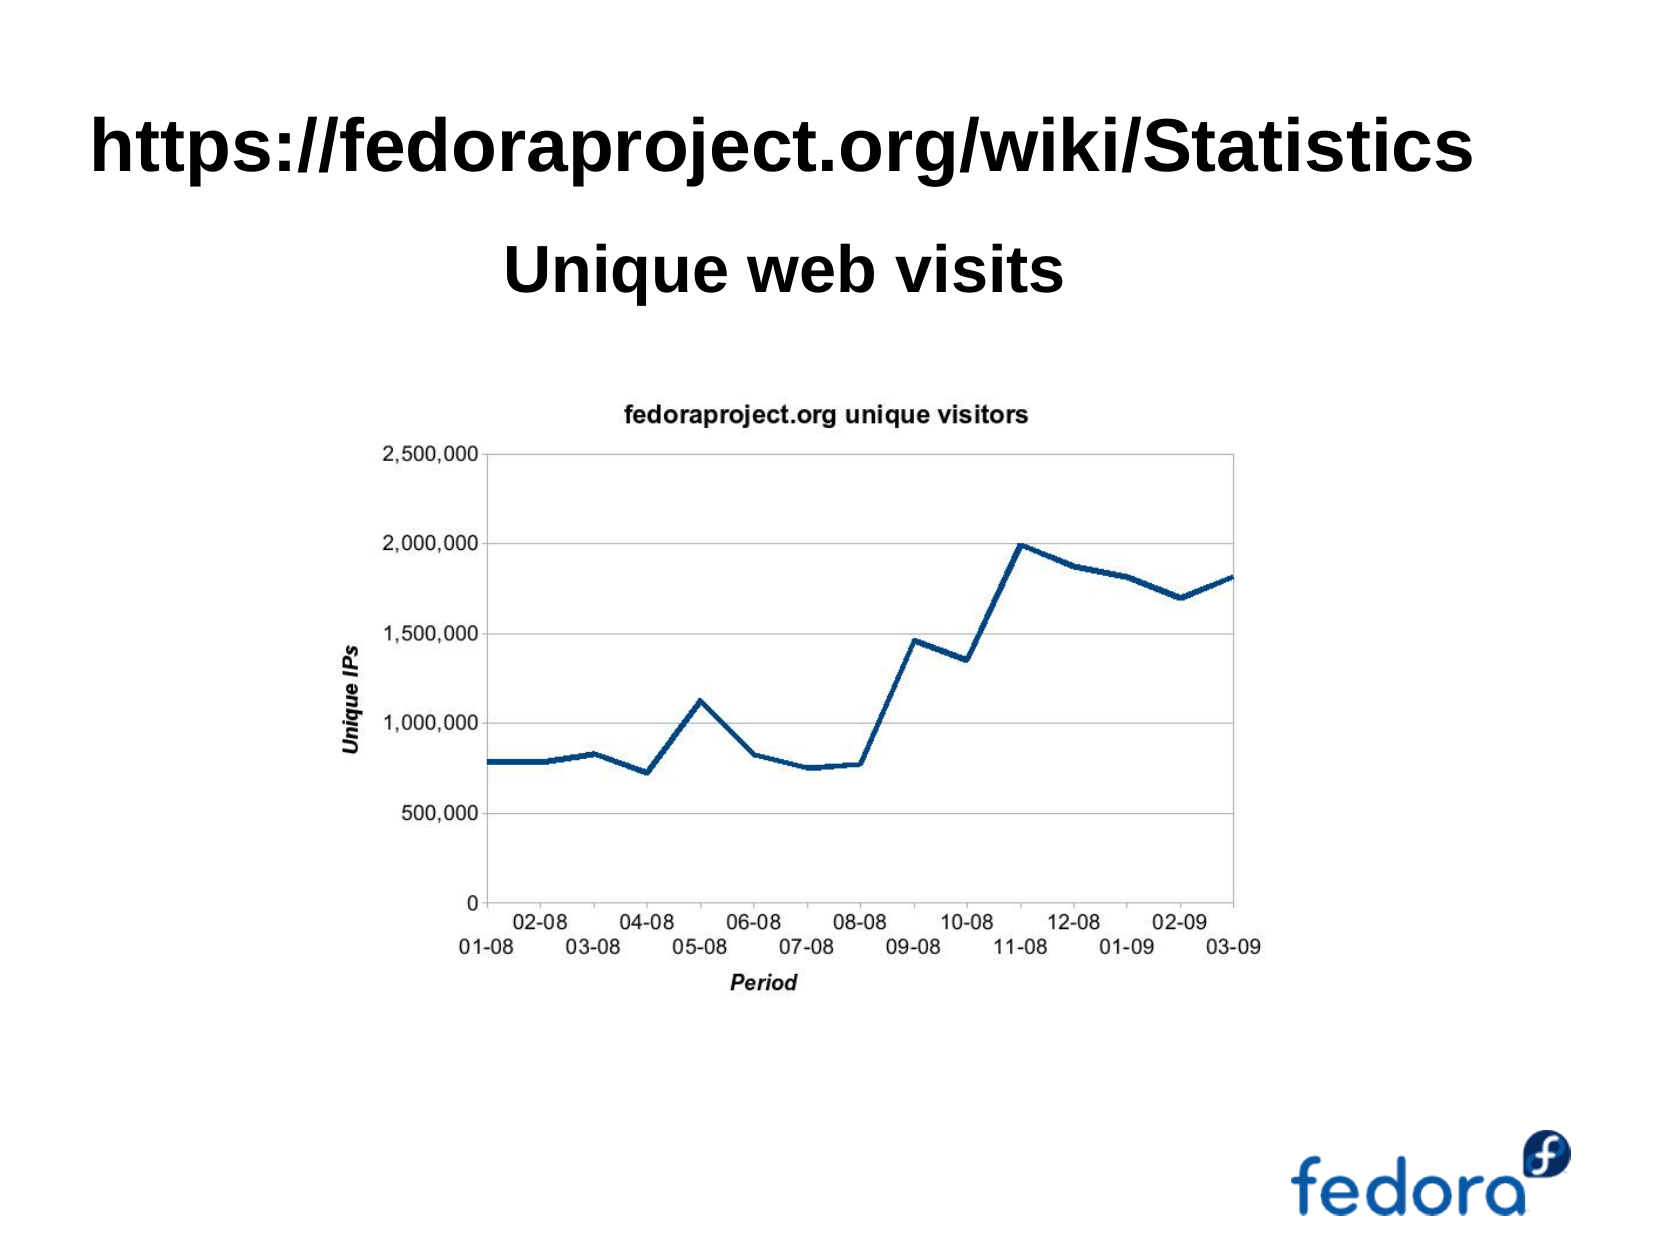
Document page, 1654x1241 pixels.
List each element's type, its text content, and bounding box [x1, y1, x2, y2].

picture [318, 387, 1341, 1022]
picture [1291, 1130, 1571, 1216]
text_box https://fedoraproject.org/wiki/Statistics [75, 96, 1493, 196]
text_box Unique web visits [488, 224, 1083, 338]
